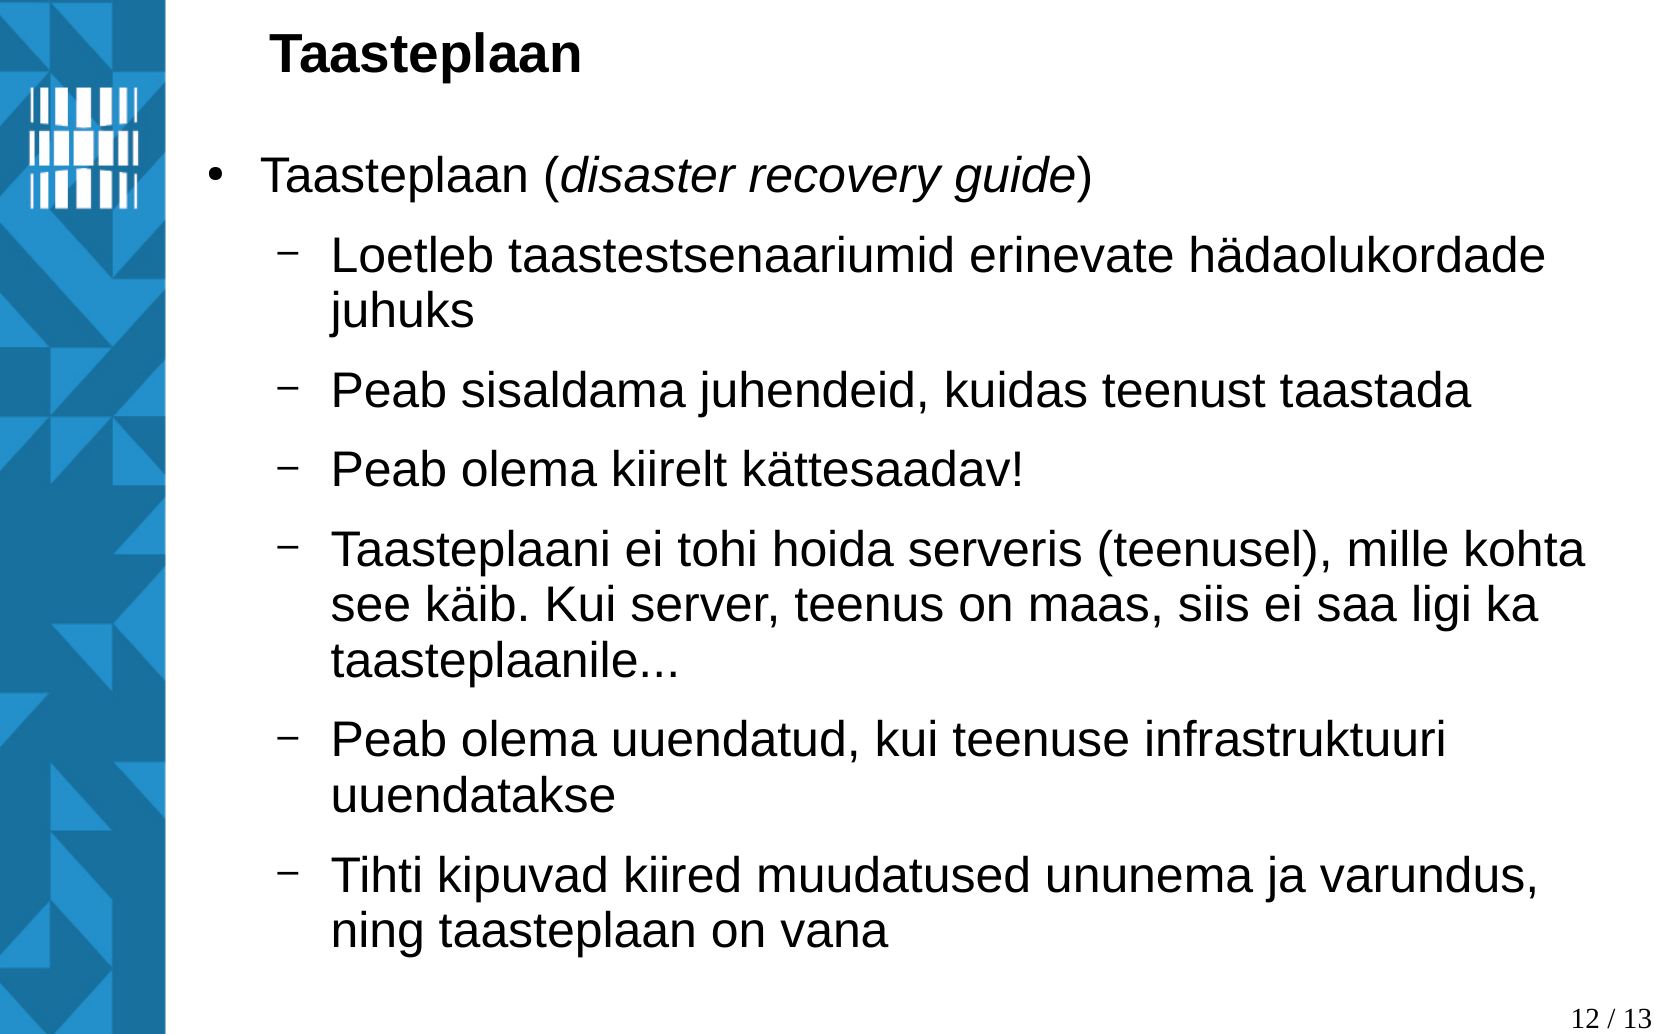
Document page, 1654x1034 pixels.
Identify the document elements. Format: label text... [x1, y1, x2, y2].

title Taasteplaan [269, 11, 1575, 95]
list Taasteplaan (disaster recovery guide) Loetleb taastestsenaariumid erinevate hädaolukordade juhuks Peab sisaldama juhendeid, kuidas teenust taastada Peab olema kiirelt kättesaadav! Taasteplaani ei tohi hoida serveris (teenusel), mille kohta see käib. Kui server, teenus on maas, siis ei saa ligi ka taasteplaanile... Peab olema uuendatud, kui teenuse infrastruktuuri uuendatakse Tihti kipuvad kiired muudatused ununema ja varundus, ning taasteplaan on vana [188, 147, 1625, 975]
